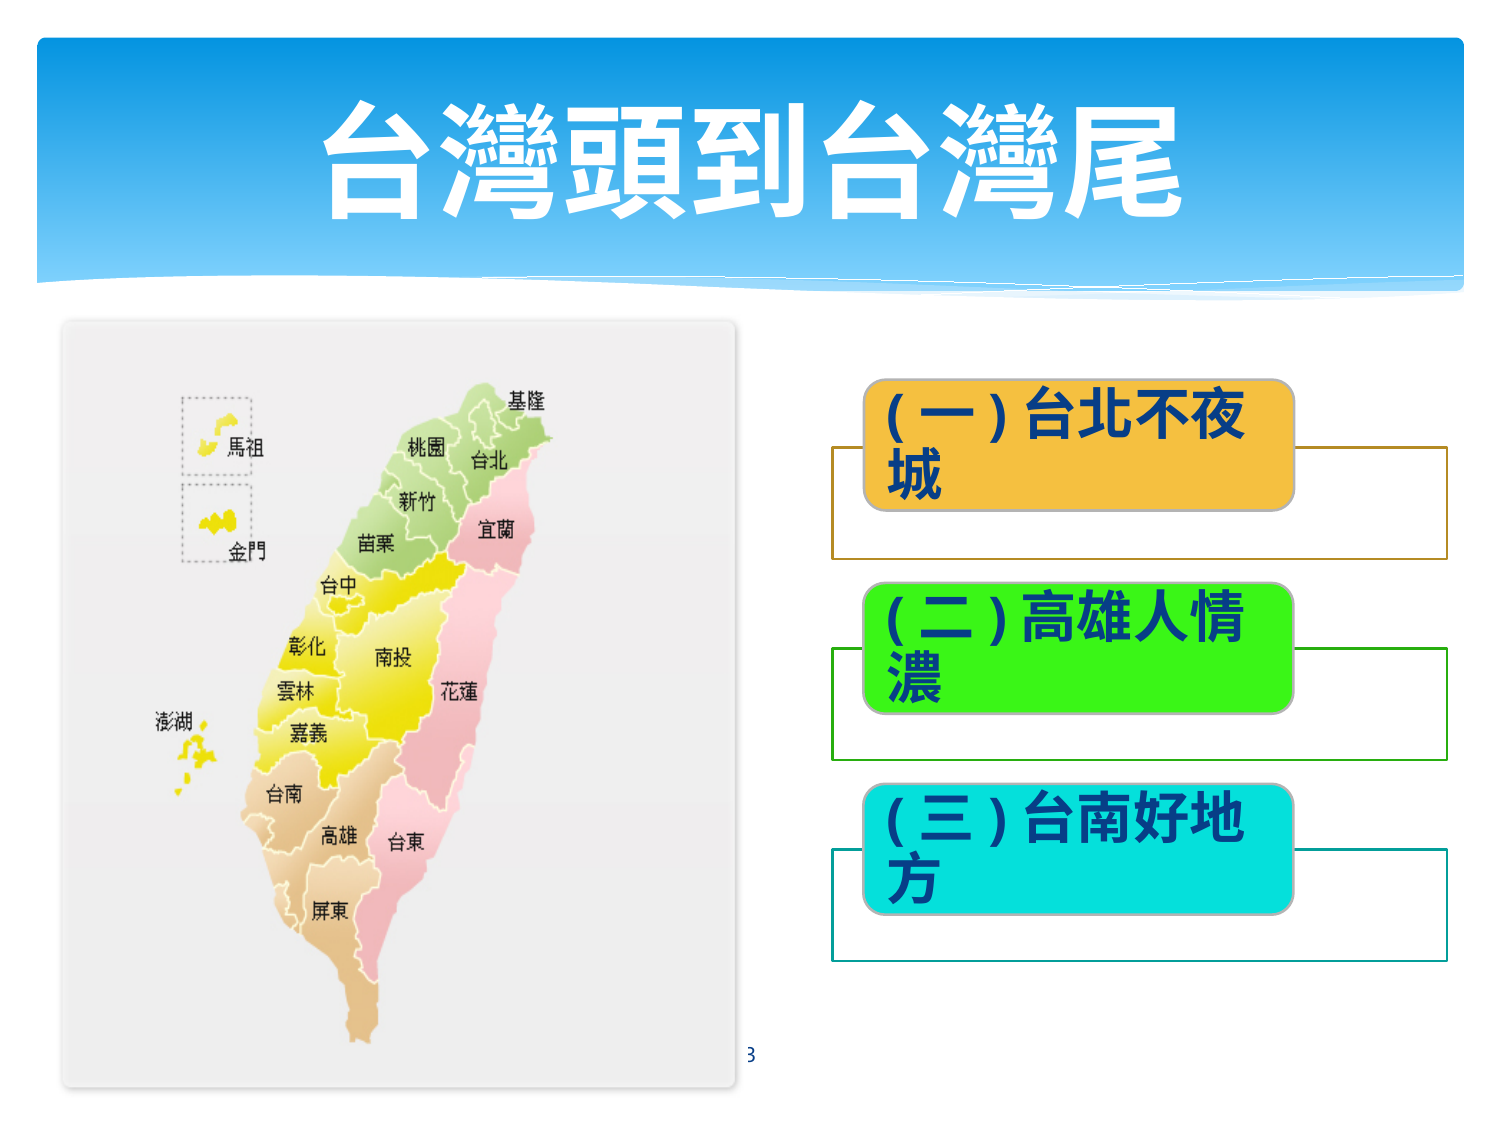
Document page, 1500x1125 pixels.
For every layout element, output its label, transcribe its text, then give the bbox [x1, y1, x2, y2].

text_box [833, 447, 1447, 559]
text_box (二)高雄人情濃 [863, 582, 1294, 714]
text_box 3 [748, 1025, 846, 1086]
text_box [833, 648, 1447, 760]
text_box [833, 849, 1447, 961]
text_box (一)台北不夜城 [864, 379, 1295, 511]
text_box (三)台南好地方 [863, 783, 1294, 915]
picture [53, 314, 748, 1102]
title 台灣頭到台灣尾 [75, 55, 1426, 262]
